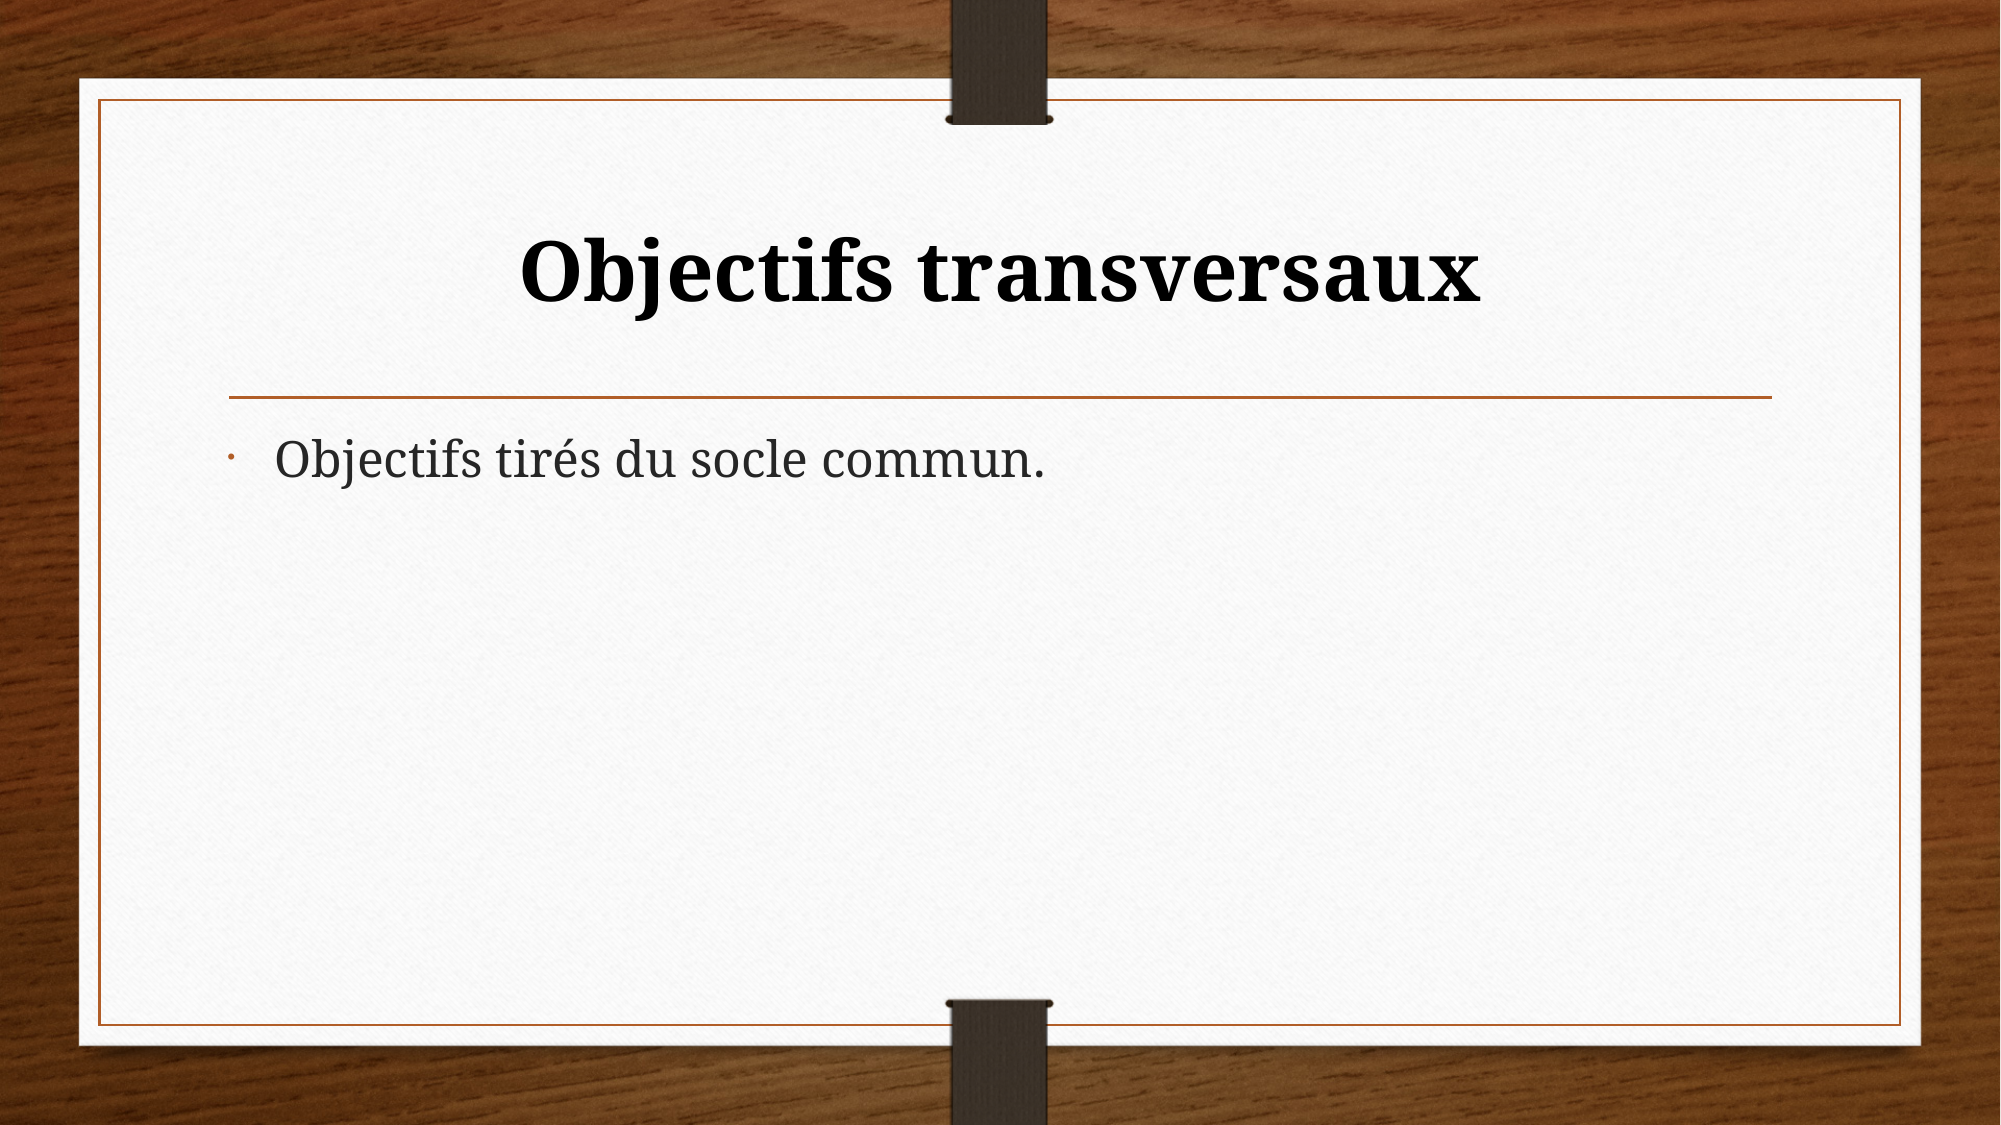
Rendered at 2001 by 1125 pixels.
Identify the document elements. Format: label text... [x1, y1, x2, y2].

title Objectifs transversaux [212, 161, 1788, 376]
list Objectifs tirés du socle commun. [212, 419, 1788, 964]
